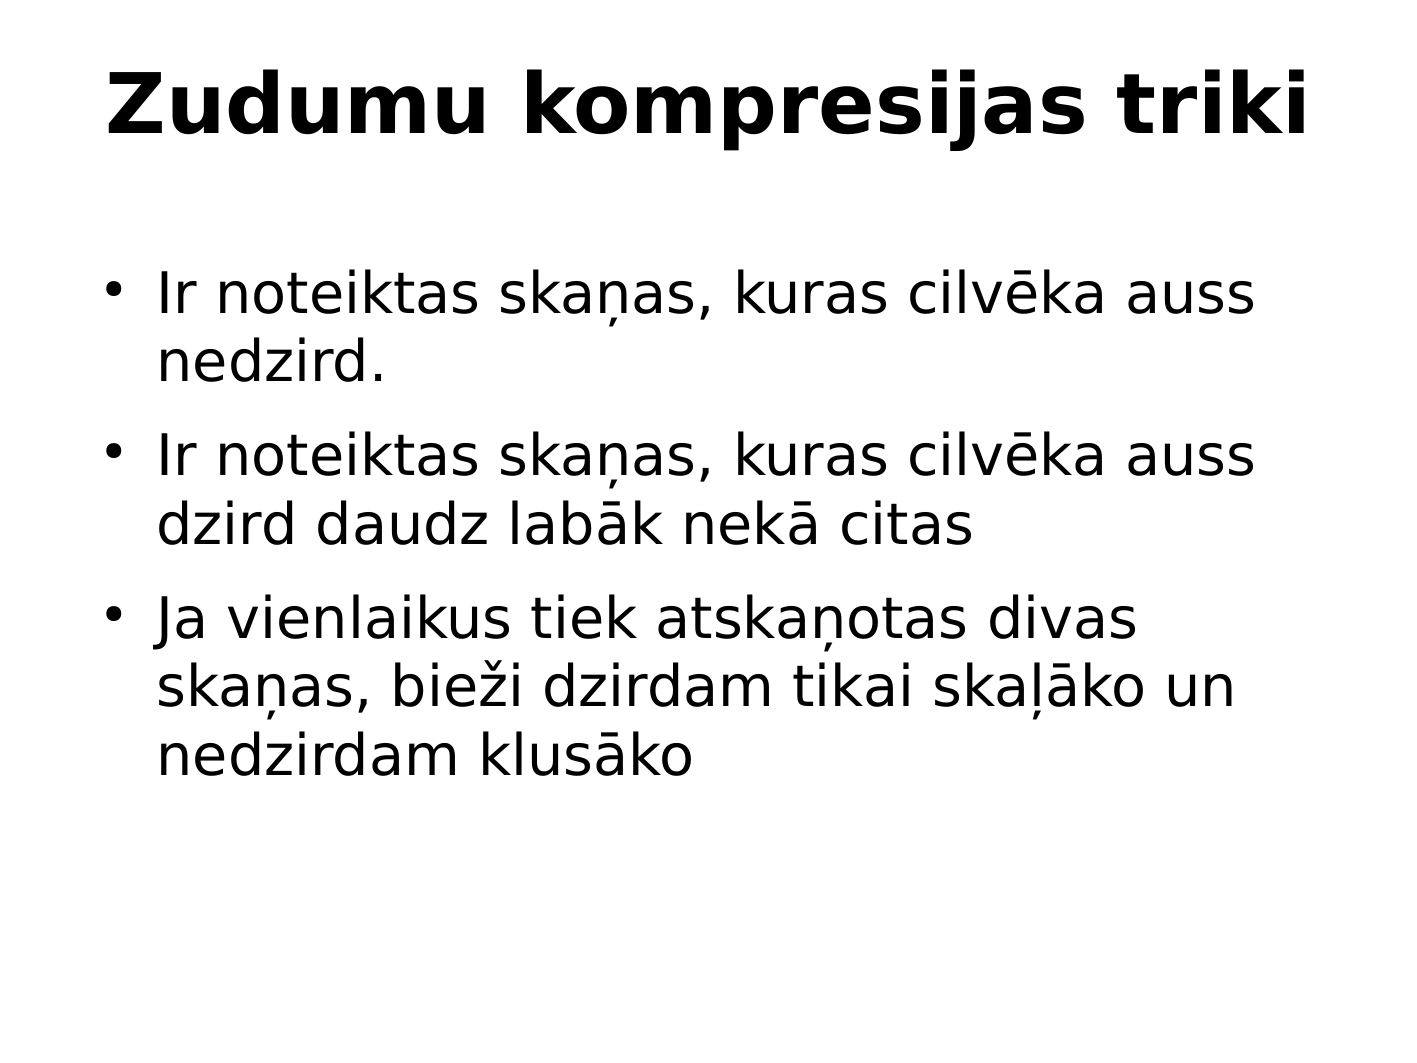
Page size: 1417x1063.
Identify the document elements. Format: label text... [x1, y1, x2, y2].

title Zudumu kompresijas triki [70, 42, 1346, 168]
list Ir noteiktas skaņas, kuras cilvēka auss nedzird. Ir noteiktas skaņas, kuras cilvēka auss dzird daudz labāk nekā citas Ja vienlaikus tiek atskaņotas divas skaņas, bieži dzirdam tikai skaļāko un nedzirdam klusāko [70, 248, 1346, 865]
